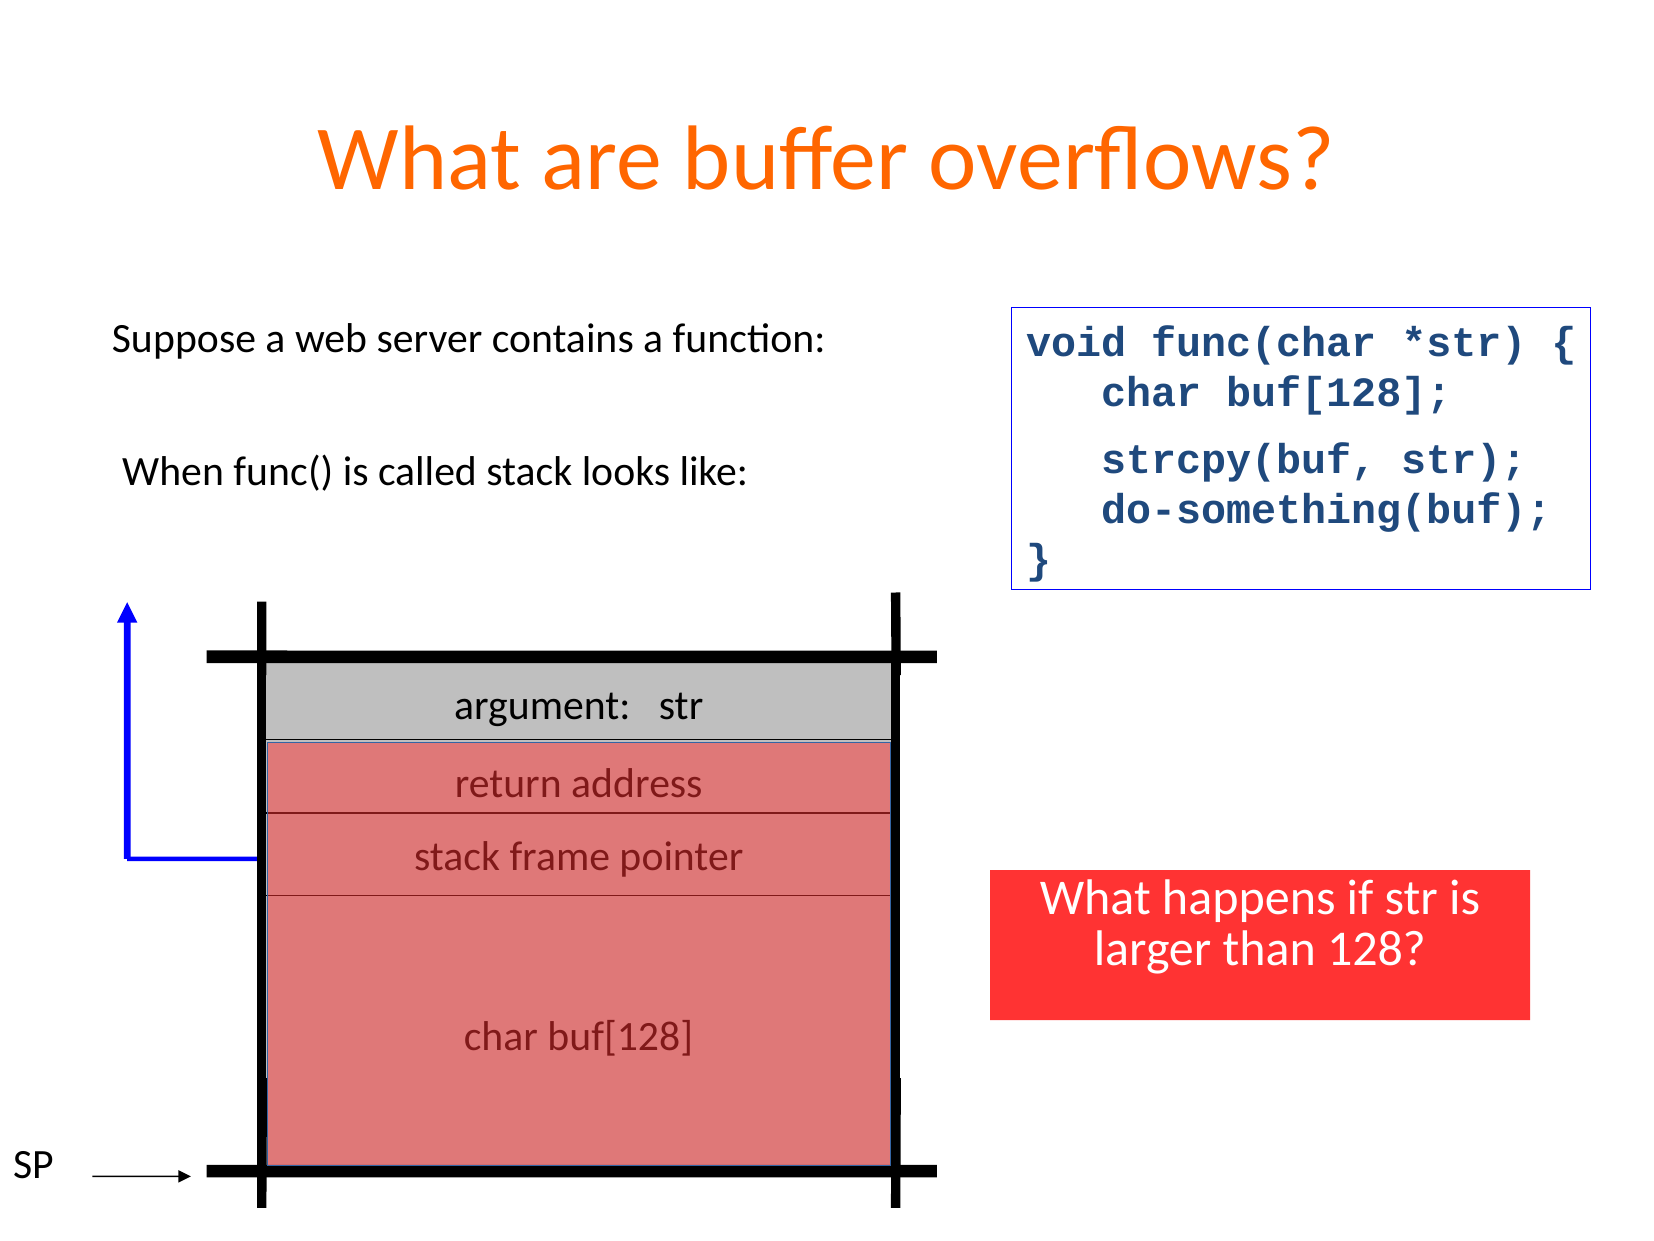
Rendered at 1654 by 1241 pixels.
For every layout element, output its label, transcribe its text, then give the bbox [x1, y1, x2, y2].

text_box argument: str [266, 664, 891, 739]
text_box return address [266, 739, 891, 812]
text_box SP [0, 1129, 69, 1195]
title What are buffer overflows? [82, 49, 1571, 257]
text_box void func(char *str) { char buf[128]; strcpy(buf, str); do-something(buf); } [1011, 307, 1591, 590]
text_box [267, 742, 891, 1166]
text_box What happens if str is larger than 128? [990, 870, 1531, 1021]
text_box Suppose a web server contains a function: [97, 303, 841, 368]
text_box When func() is called stack looks like: [107, 436, 764, 502]
